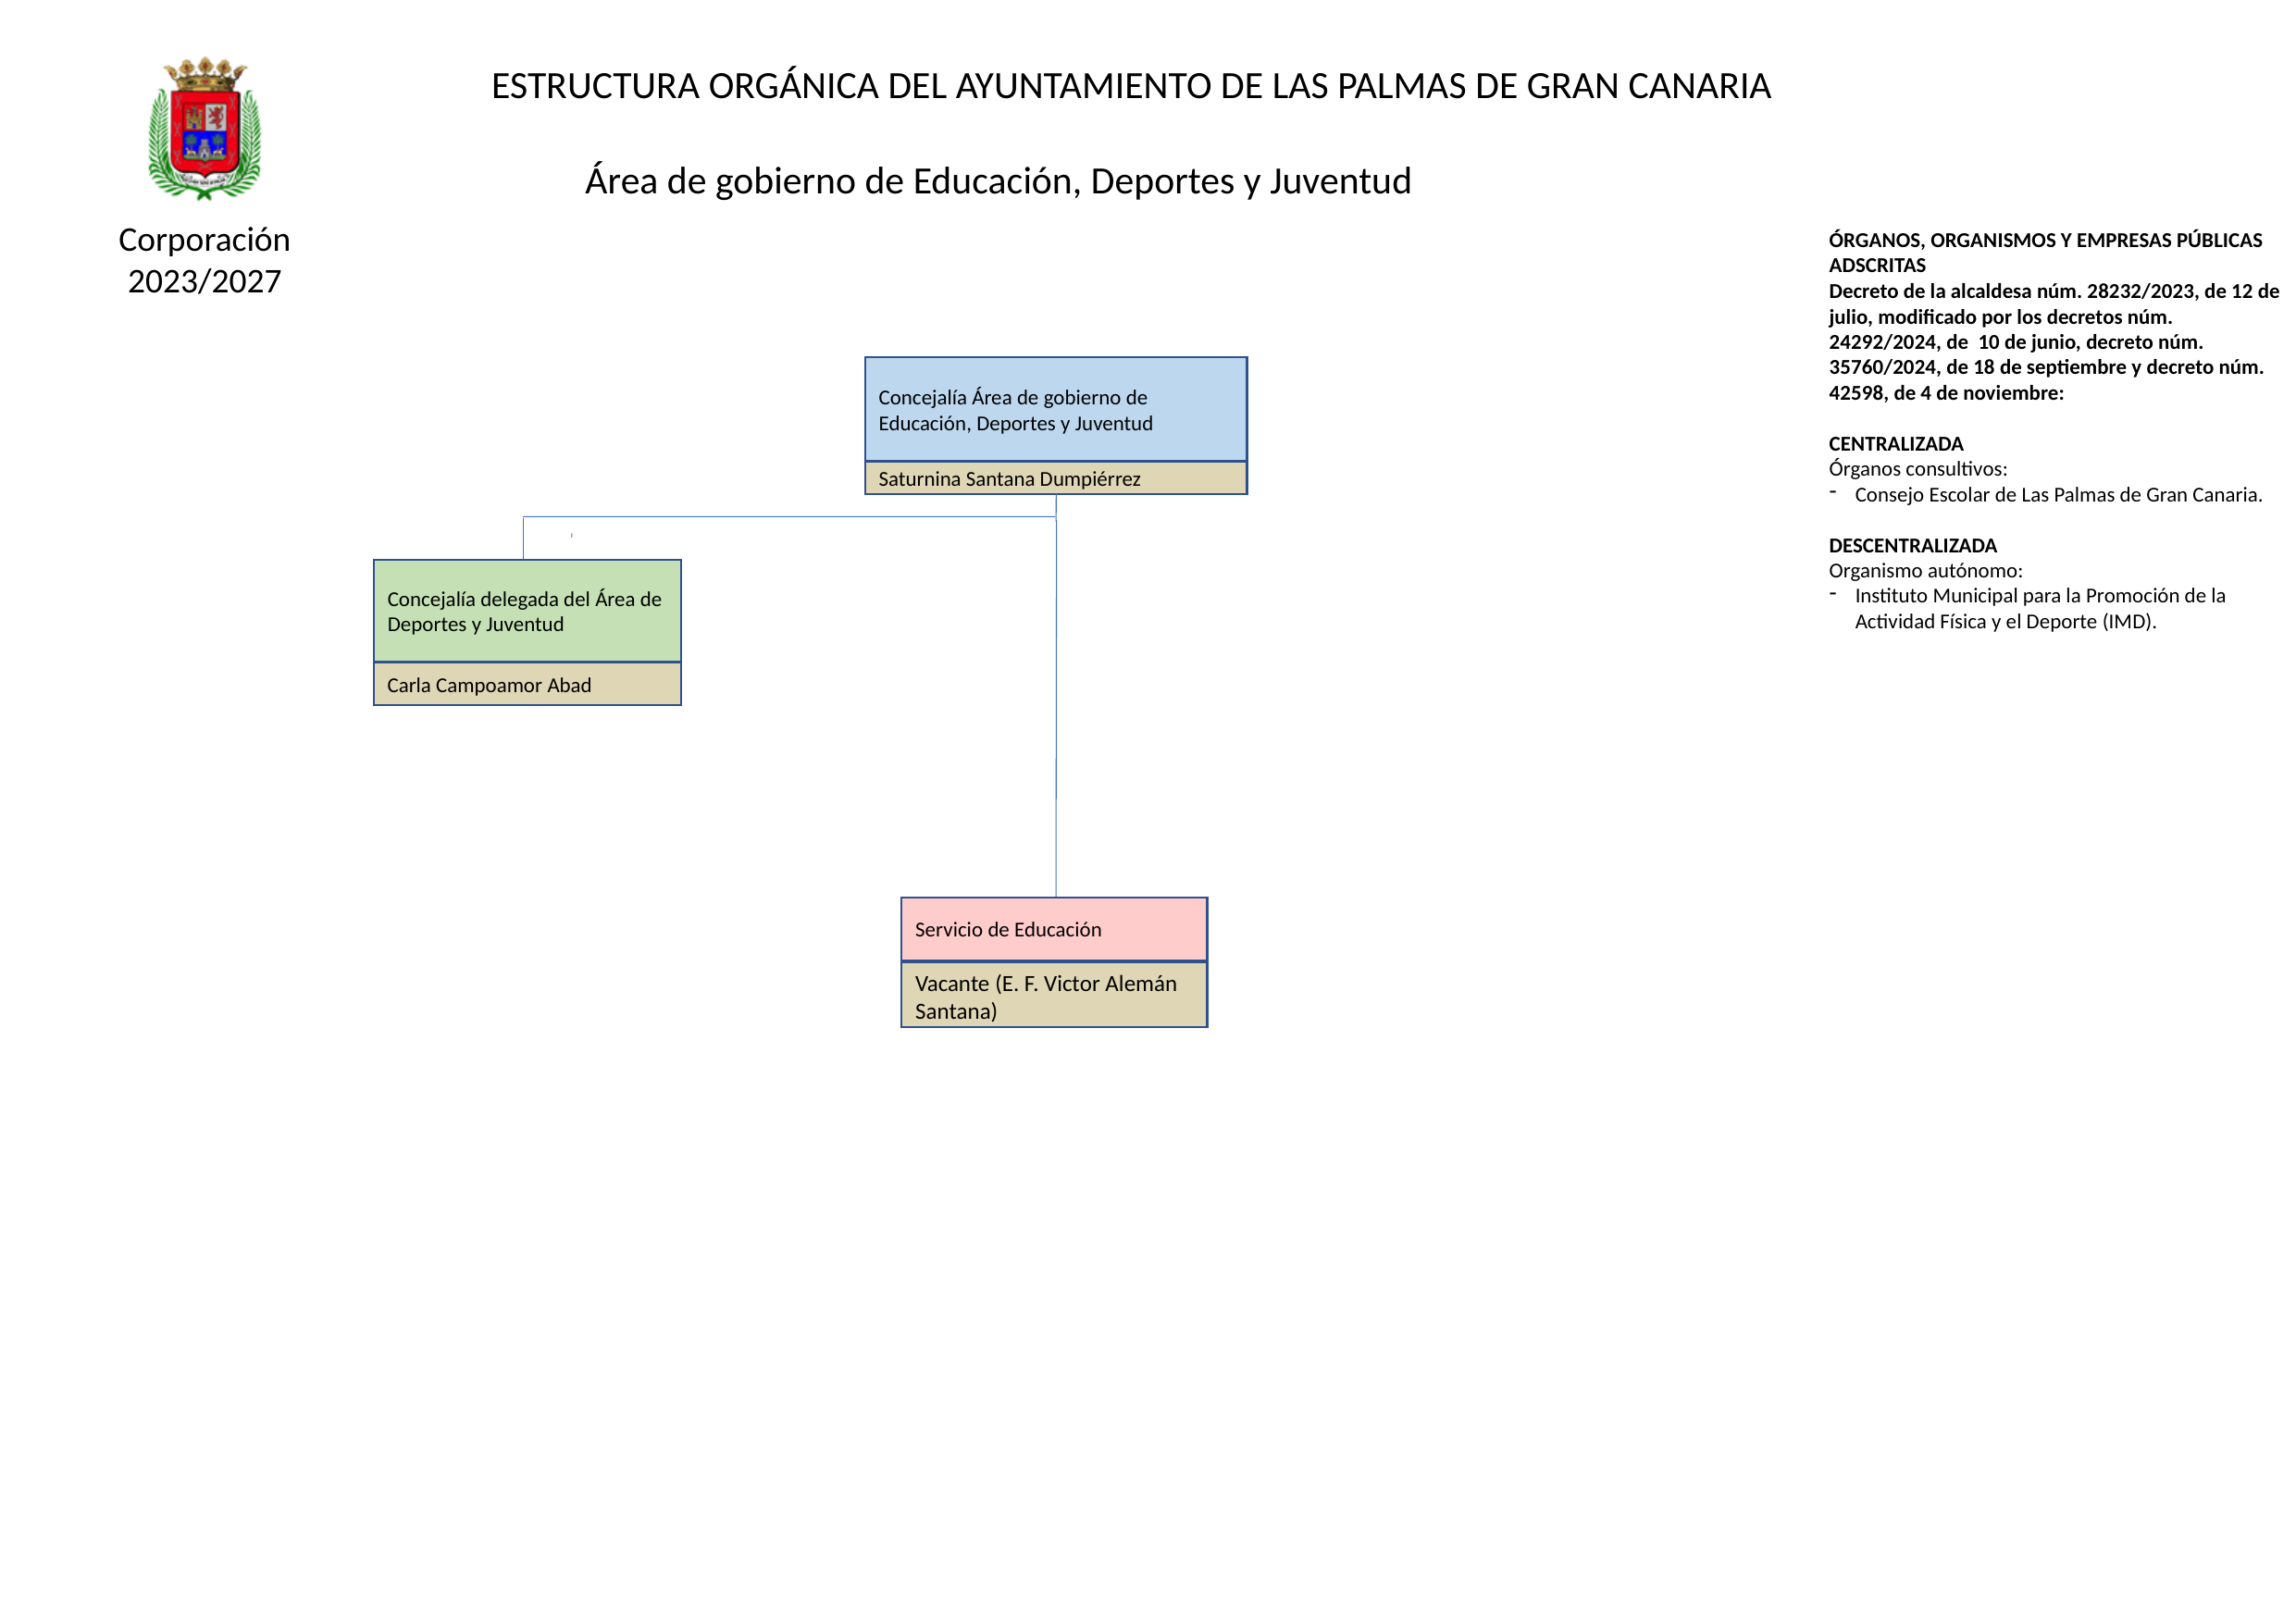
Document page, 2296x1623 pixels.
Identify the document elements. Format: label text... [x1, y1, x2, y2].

text_box Concejalía delegada del Área de Deportes y Juventud [374, 559, 681, 663]
picture [146, 53, 263, 204]
text_box Vacante (E. F. Victor Alemán Santana) [901, 961, 1208, 1028]
text_box Carla Campoamor Abad [373, 663, 681, 705]
text_box ESTRUCTURA ORGÁNICA DEL AYUNTAMIENTO DE LAS PALMAS DE GRAN CANARIA [478, 53, 1787, 114]
text_box Servicio de Educación [901, 897, 1208, 960]
text_box Área de gobierno de Educación, Deportes y Juventud [571, 148, 1460, 209]
text_box ÓRGANOS, ORGANISMOS Y EMPRESAS PÚBLICAS ADSCRITAS Decreto de la alcaldesa núm. 28232/2023, de 12 de julio, modificado por los decretos núm. 24292/2024, de 10 de junio, decreto núm. 35760/2024, de 18 de septiembre y decreto núm. 42598, de 4 de noviembre: CENTRALIZADA Órganos consultivos: Consejo Escolar de Las Palmas de Gran Canaria. DESCENTRALIZADA Organismo autónomo: Instituto Municipal para la Promoción de la Actividad Física y el Deporte (IMD). [1815, 219, 2295, 640]
text_box Saturnina Santana Dumpiérrez [864, 461, 1247, 495]
text_box Corporación 2023/2027 [82, 209, 328, 307]
text_box Concejalía Área de gobierno de Educación, Deportes y Juventud [864, 357, 1247, 461]
